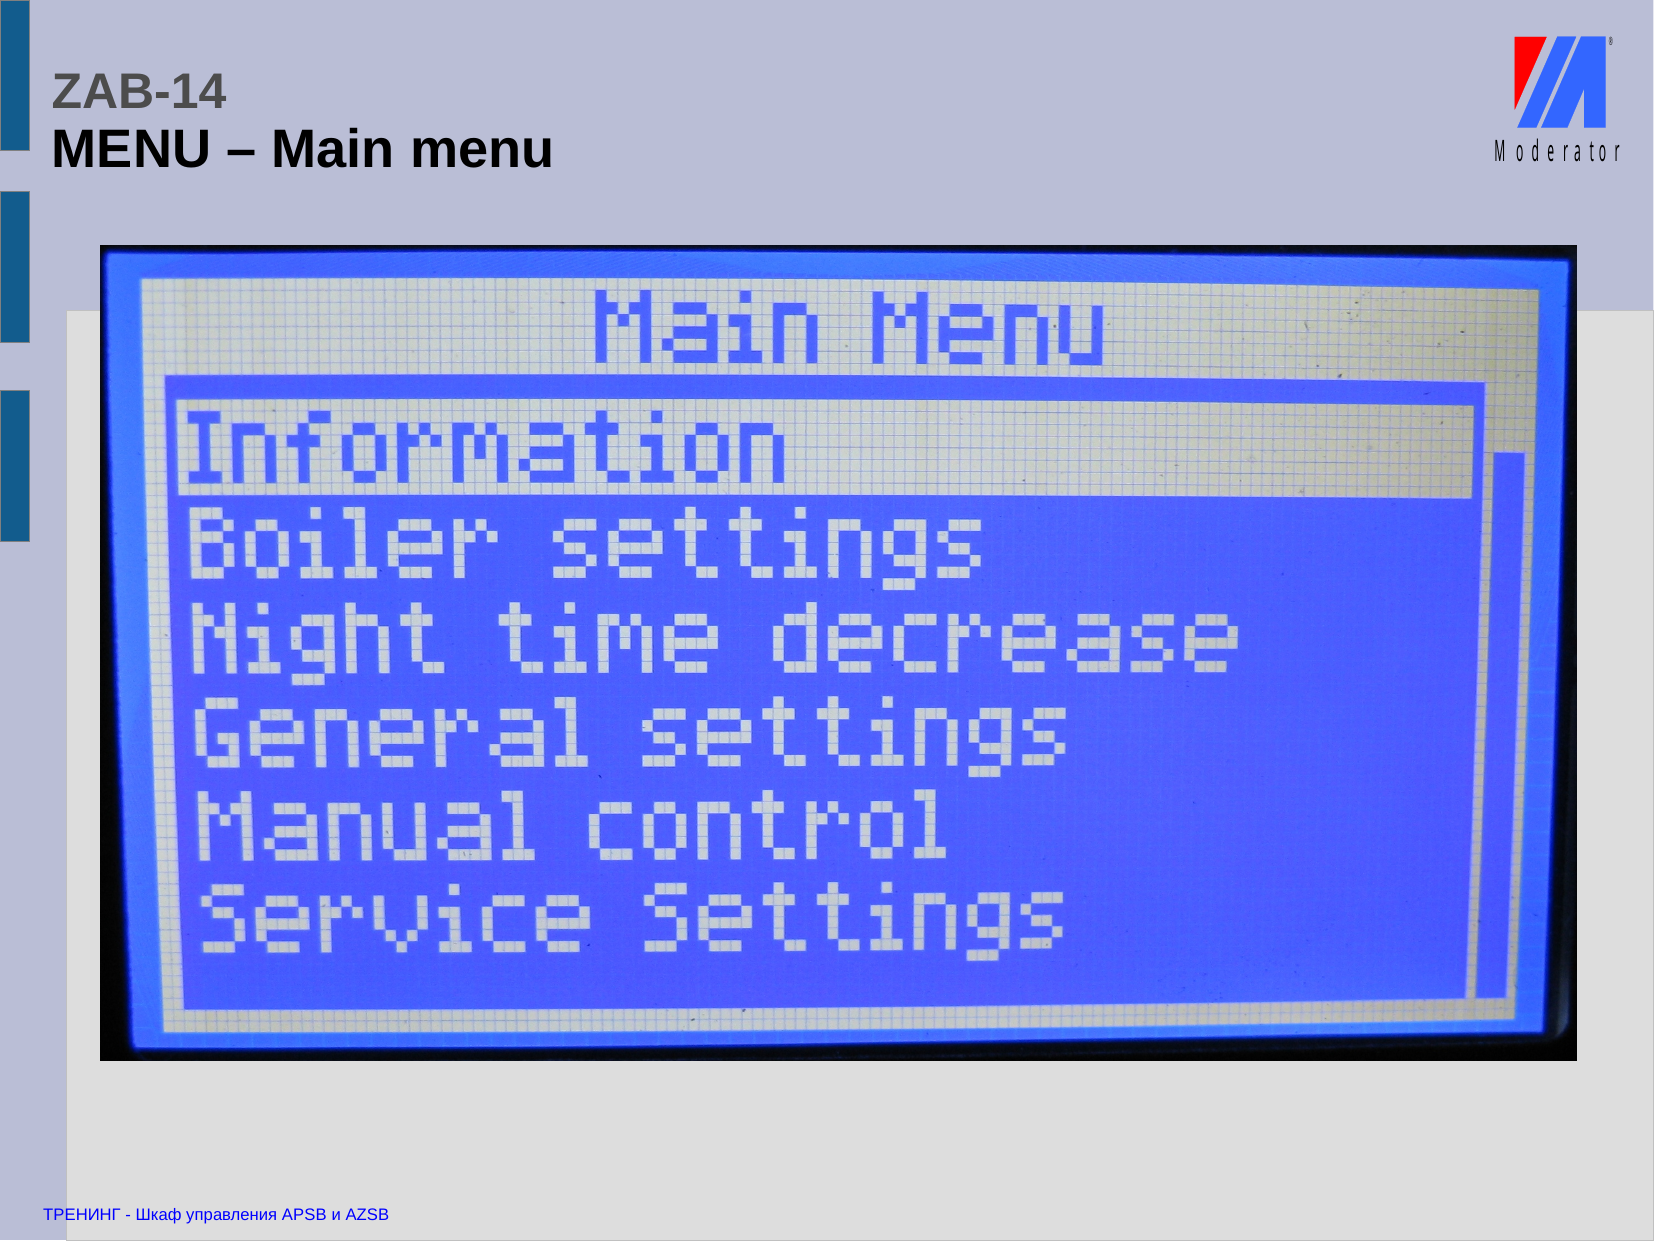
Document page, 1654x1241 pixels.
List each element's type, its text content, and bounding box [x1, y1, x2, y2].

picture [1492, 33, 1635, 167]
title ZAB-14 МЕNU – Main menu [51, 47, 1540, 196]
picture [100, 245, 1577, 1061]
text_box ТРЕНИНГ - Шкаф управления APSB и AZSB [23, 1197, 1134, 1232]
